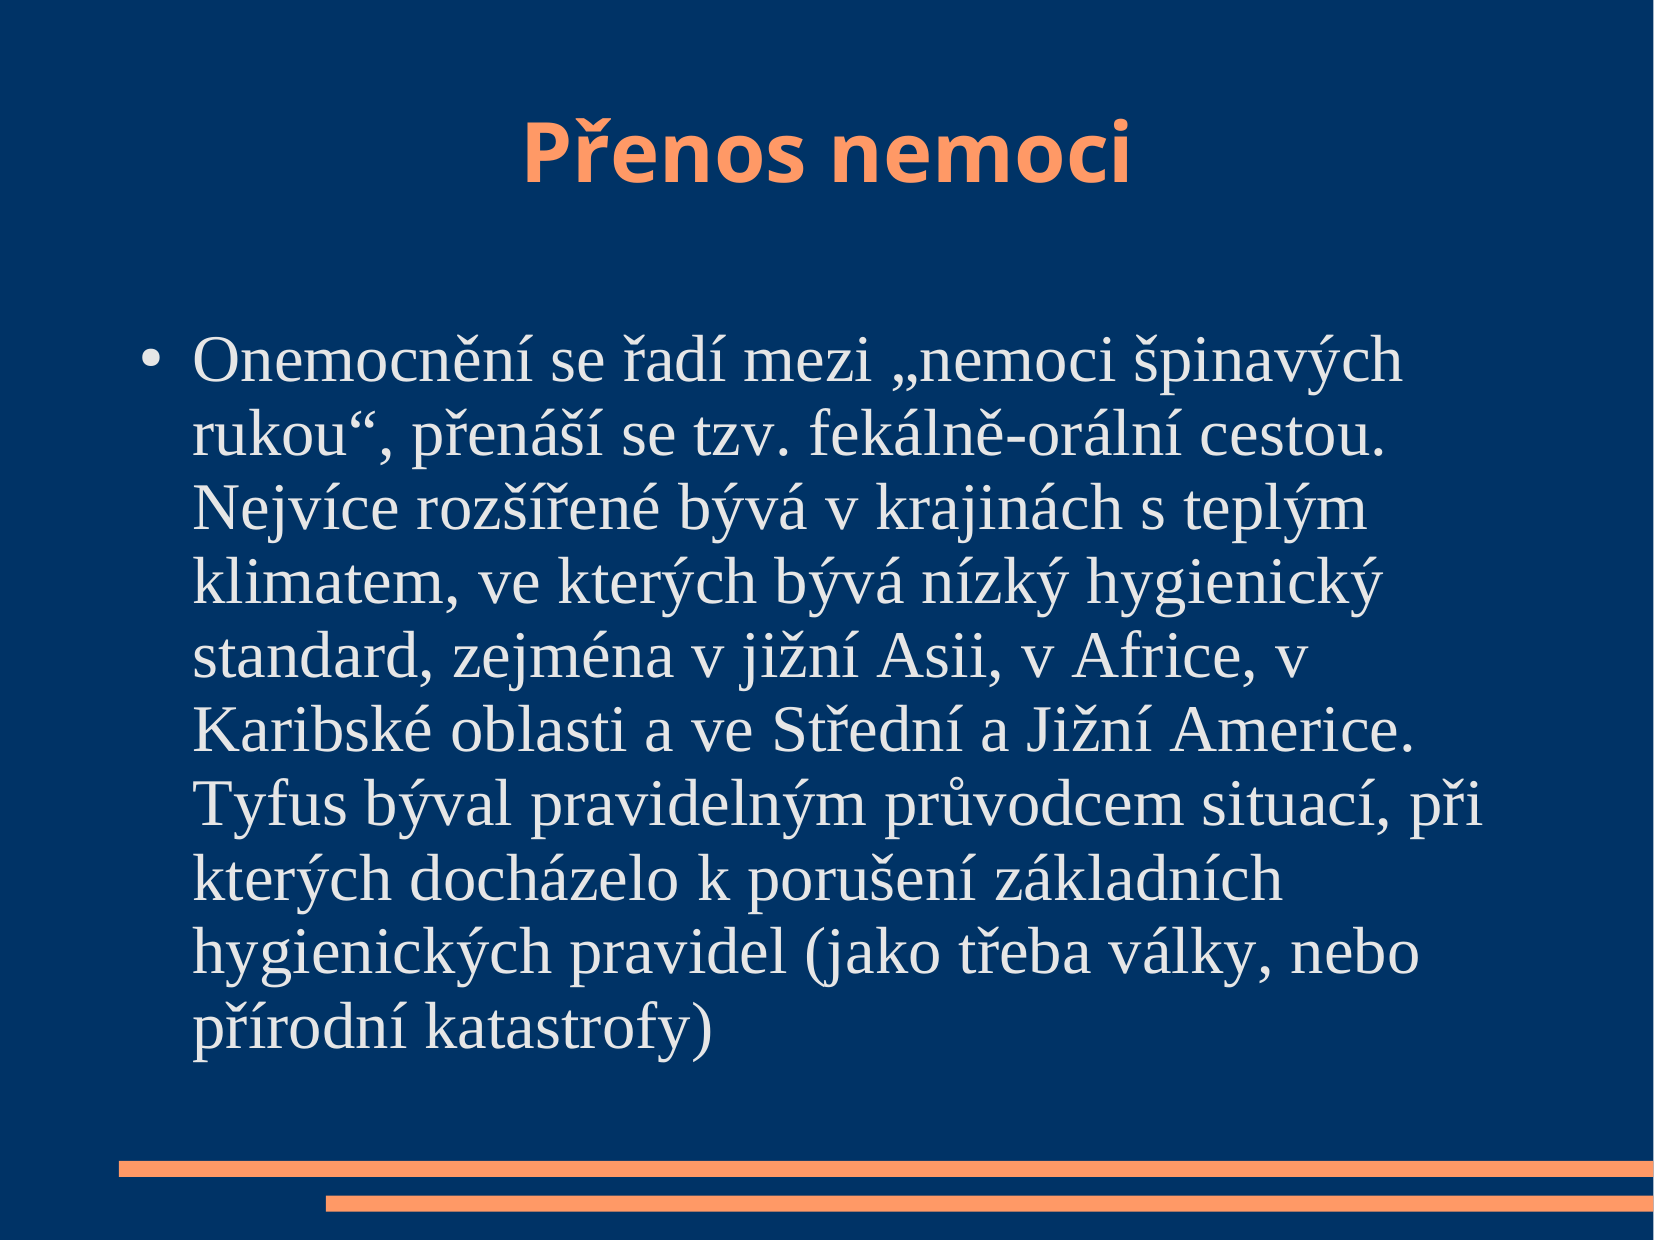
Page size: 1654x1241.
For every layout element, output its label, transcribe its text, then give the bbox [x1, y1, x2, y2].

list Onemocnění se řadí mezi „nemoci špinavých rukou“, přenáší se tzv. fekálně-orální cestou. Nejvíce rozšířené bývá v krajinách s teplým klimatem, ve kterých bývá nízký hygienický standard, zejména v jižní Asii, v Africe, v Karibské oblasti a ve Střední a Jižní Americe. Tyfus býval pravidelným průvodcem situací, při kterých docházelo k porušení základních hygienických pravidel (jako třeba války, nebo přírodní katastrofy) [121, 322, 1561, 1118]
title Přenos nemoci [121, 53, 1534, 247]
